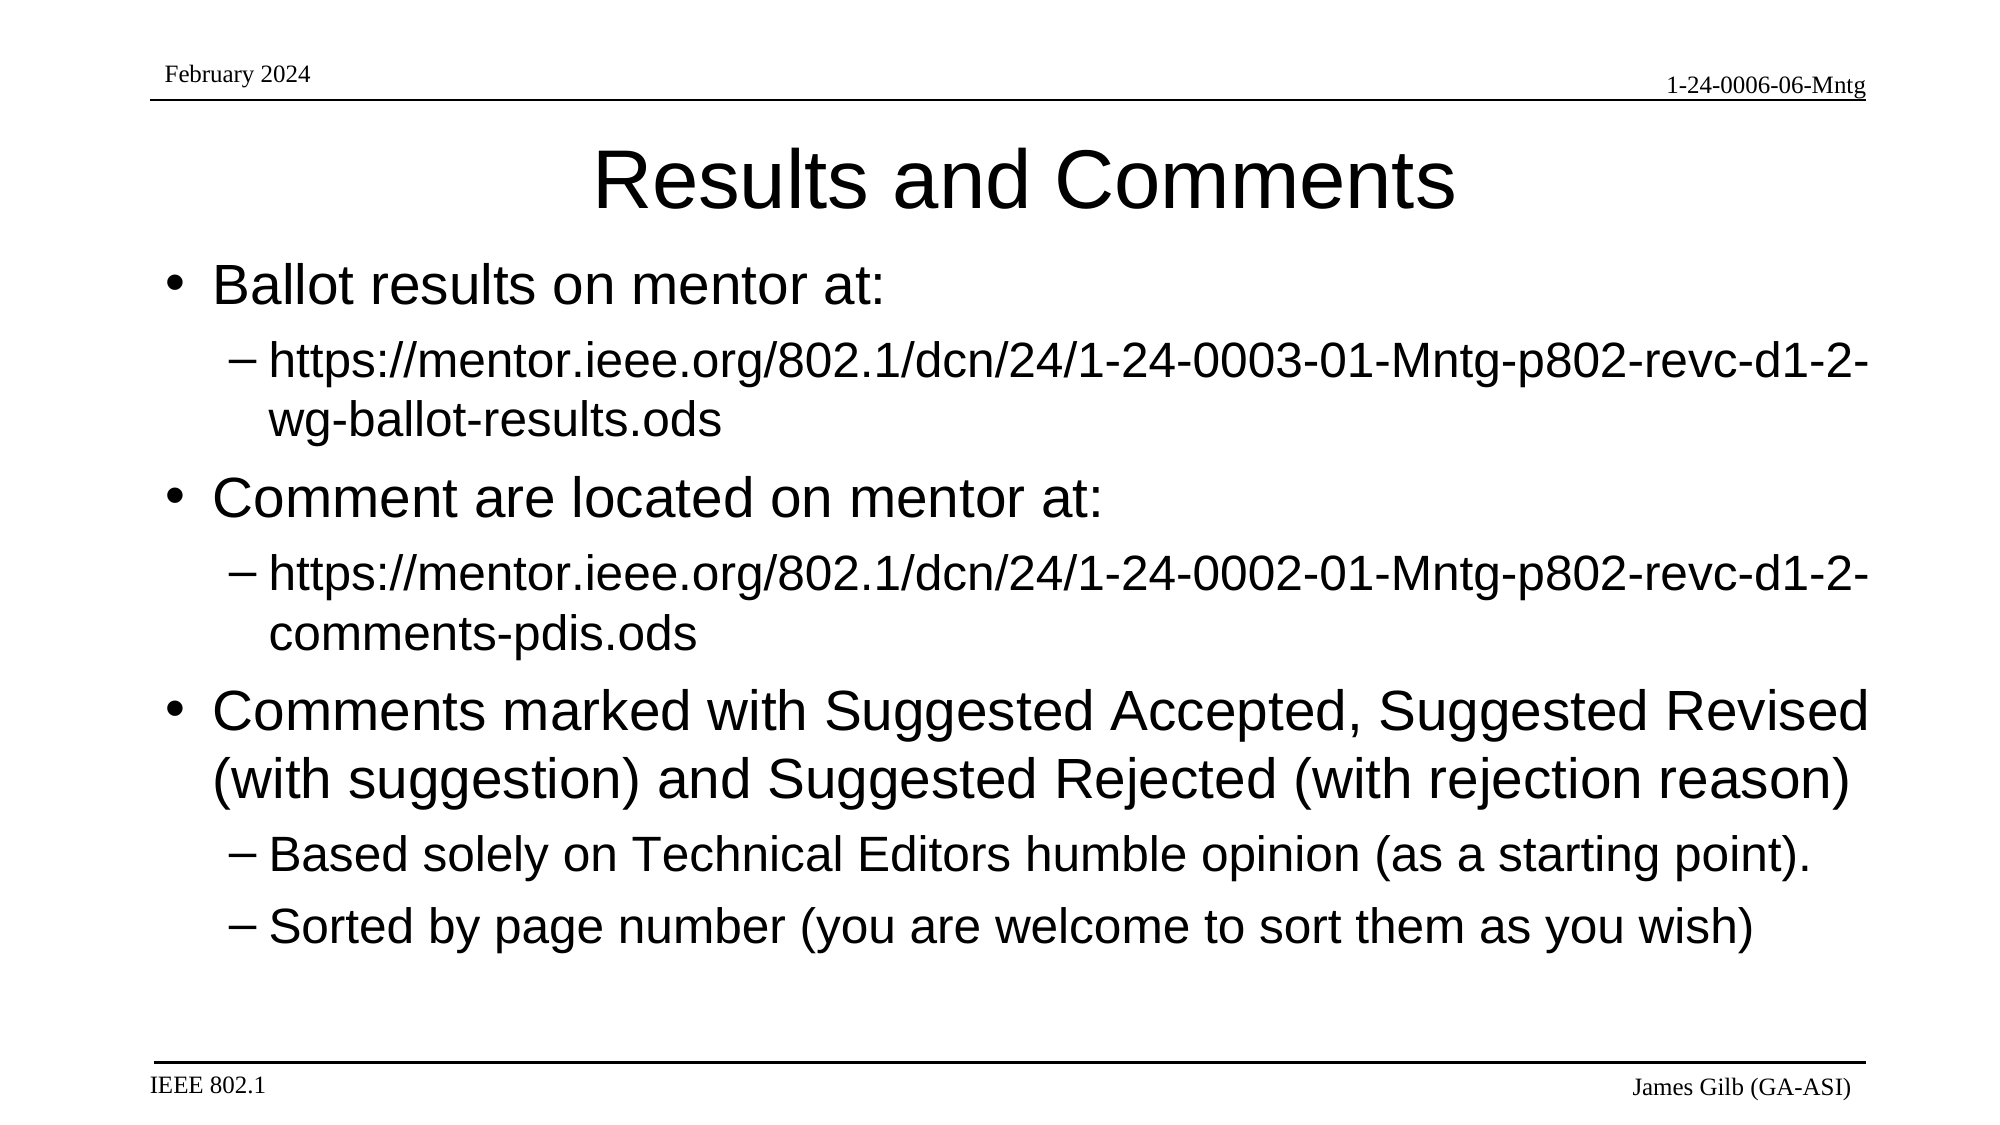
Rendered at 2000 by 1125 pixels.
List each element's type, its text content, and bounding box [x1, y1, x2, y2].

title Results and Comments [149, 112, 1900, 238]
list Ballot results on mentor at: https://mentor.ieee.org/802.1/dcn/24/1-24-0003-01-Mntg-p802-revc-d1-2-wg-ballot-results.ods Comment are located on mentor at: https://mentor.ieee.org/802.1/dcn/24/1-24-0002-01-Mntg-p802-revc-d1-2-comments-pdis.ods Comments marked with Suggested Accepted, Suggested Revised (with suggestion) and Suggested Rejected (with rejection reason) Based solely on Technical Editors humble opinion (as a starting point). Sorted by page number (you are welcome to sort them as you wish) [150, 239, 1900, 1051]
